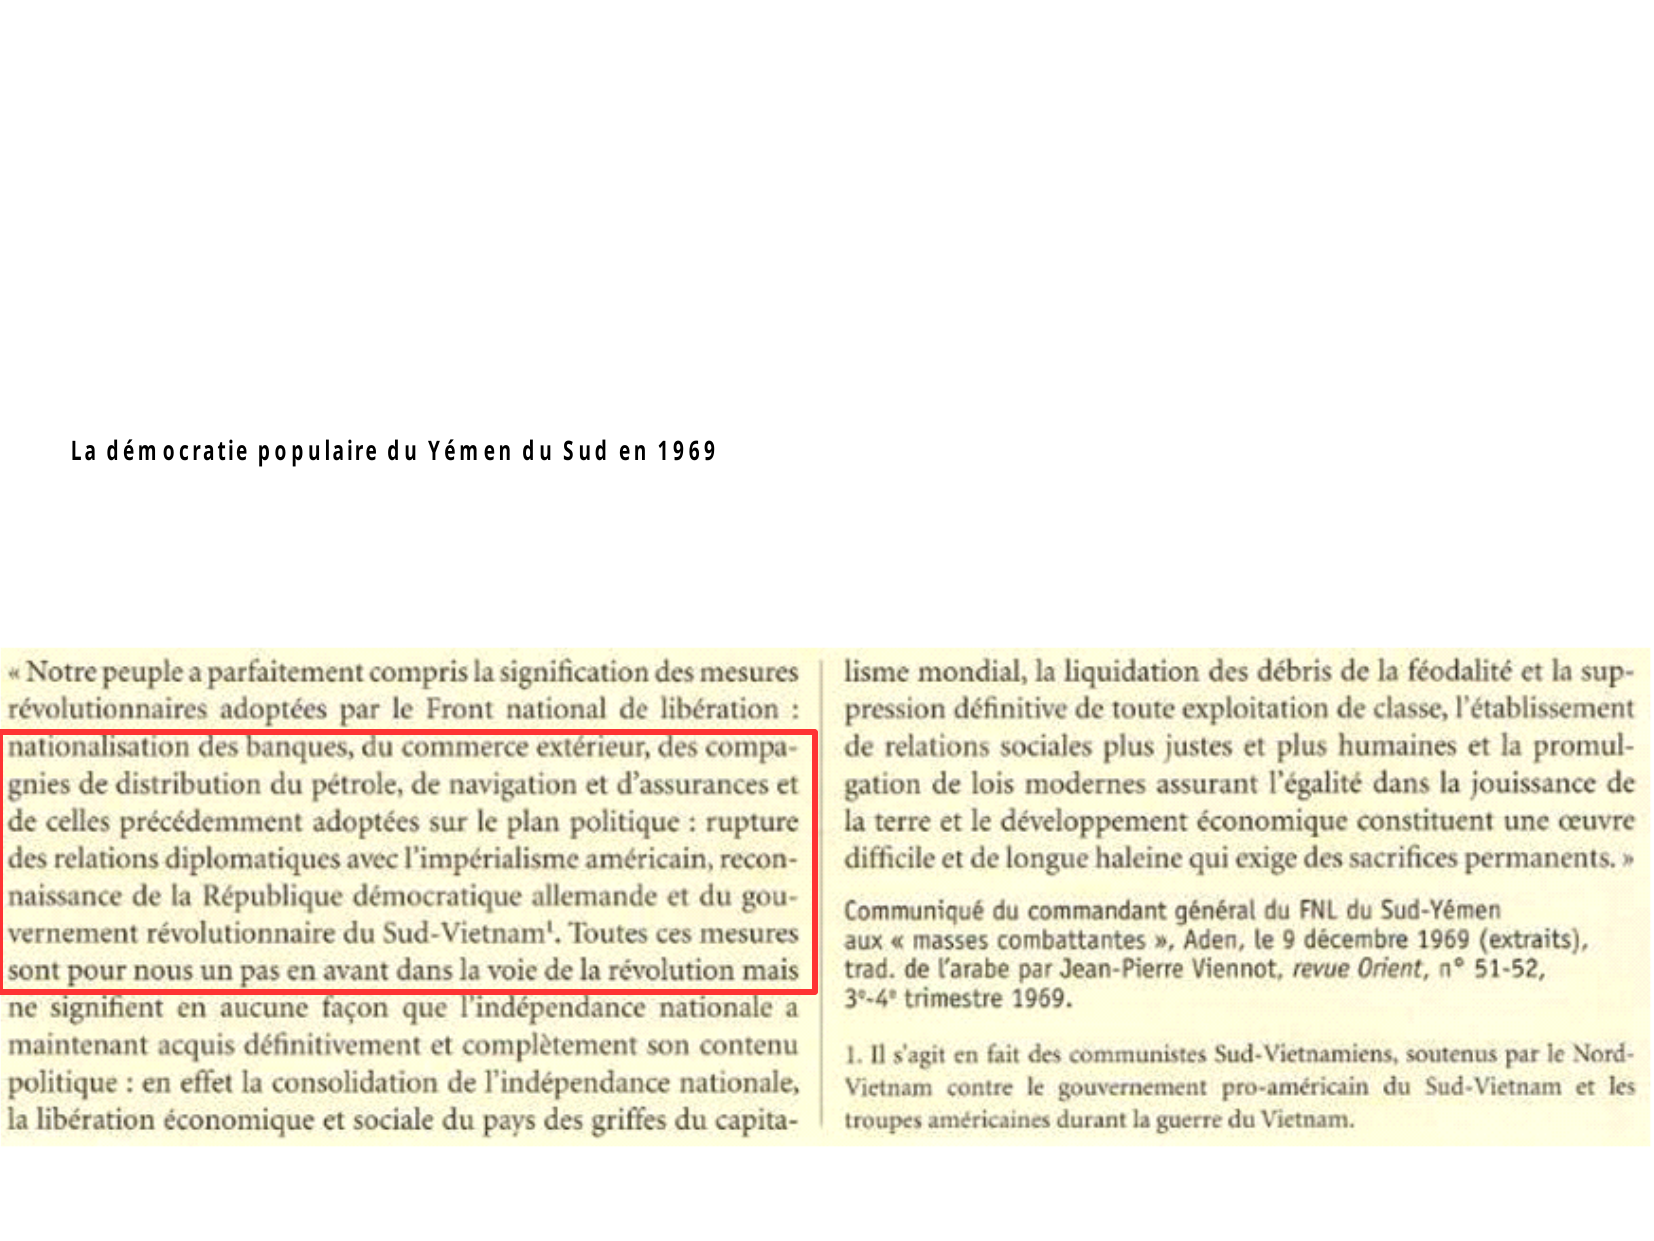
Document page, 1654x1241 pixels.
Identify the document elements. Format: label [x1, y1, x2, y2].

picture [3, 735, 812, 989]
picture [0, 646, 1653, 1149]
picture [70, 437, 1162, 473]
